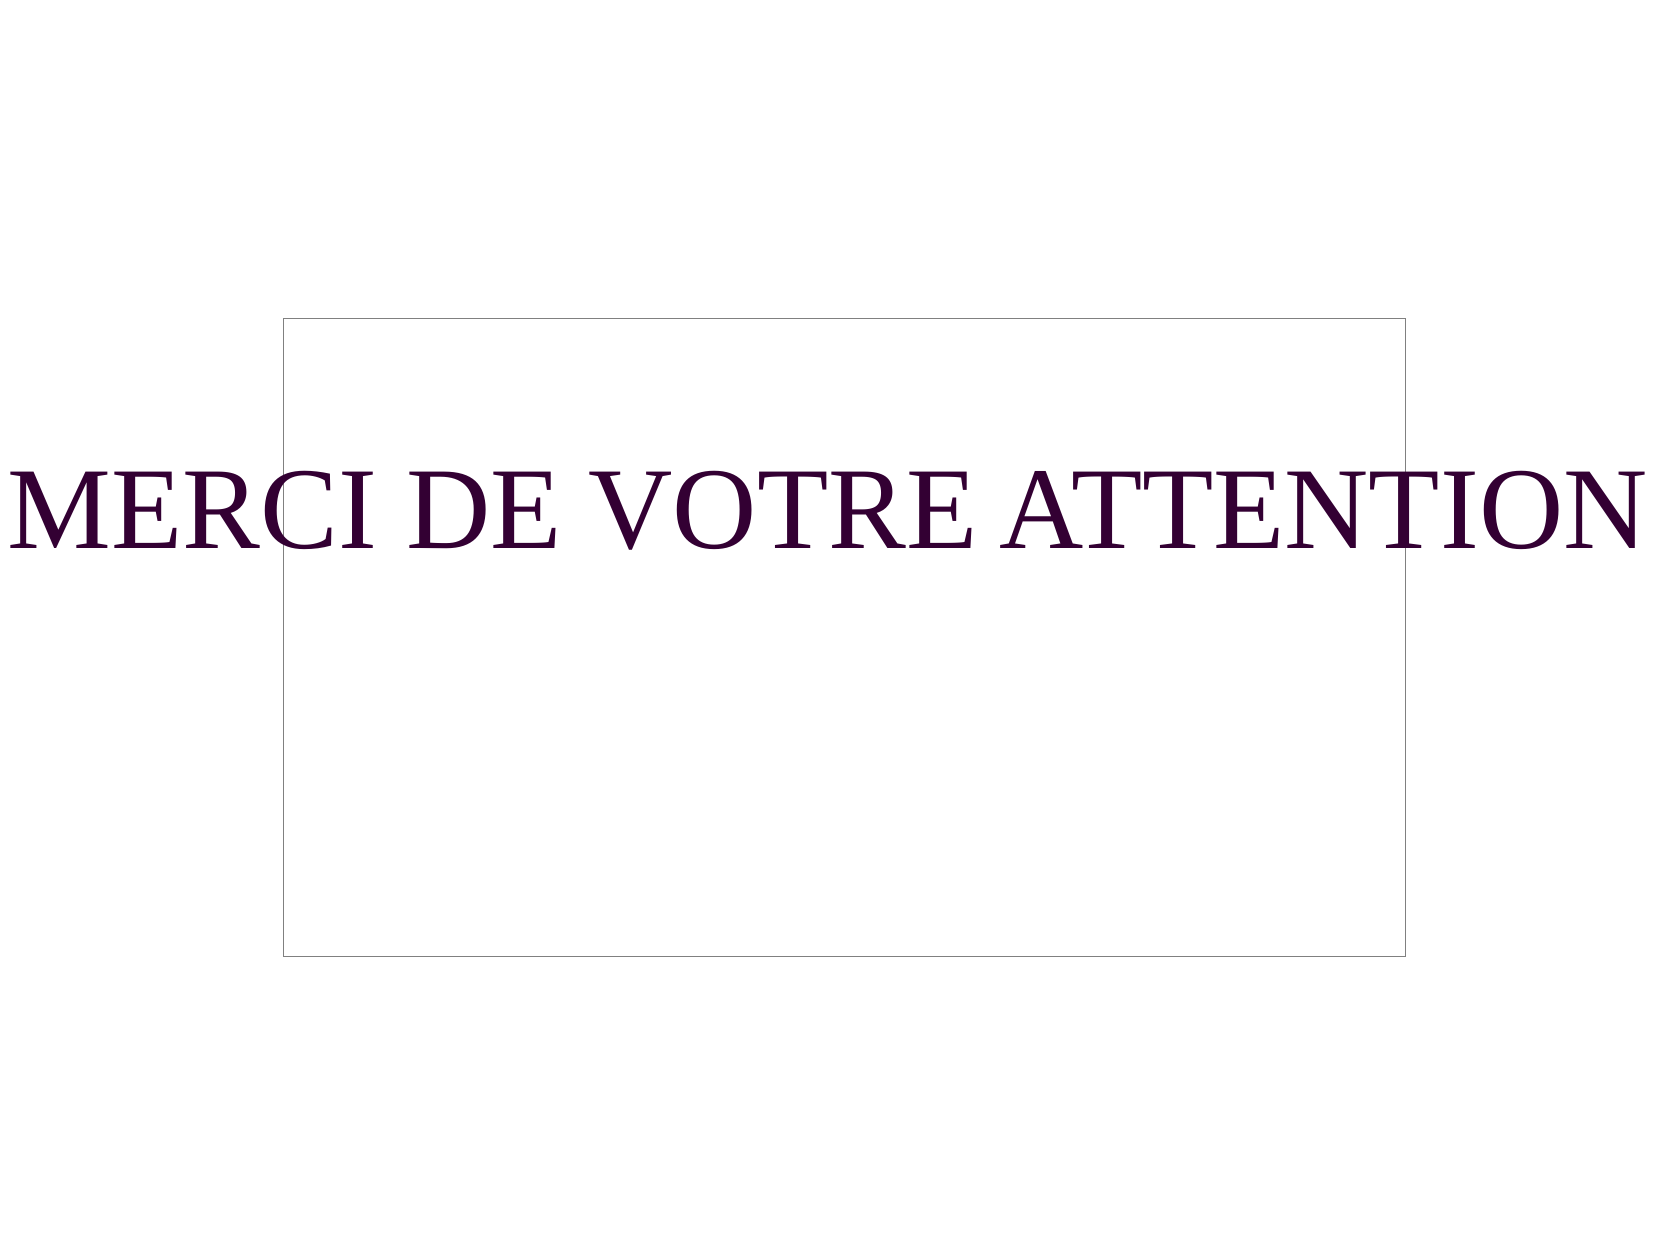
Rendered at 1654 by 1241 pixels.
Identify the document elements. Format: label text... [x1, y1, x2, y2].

text_box [283, 319, 1406, 957]
text_box MERCI DE VOTRE ATTENTION ! [366, 437, 1359, 840]
